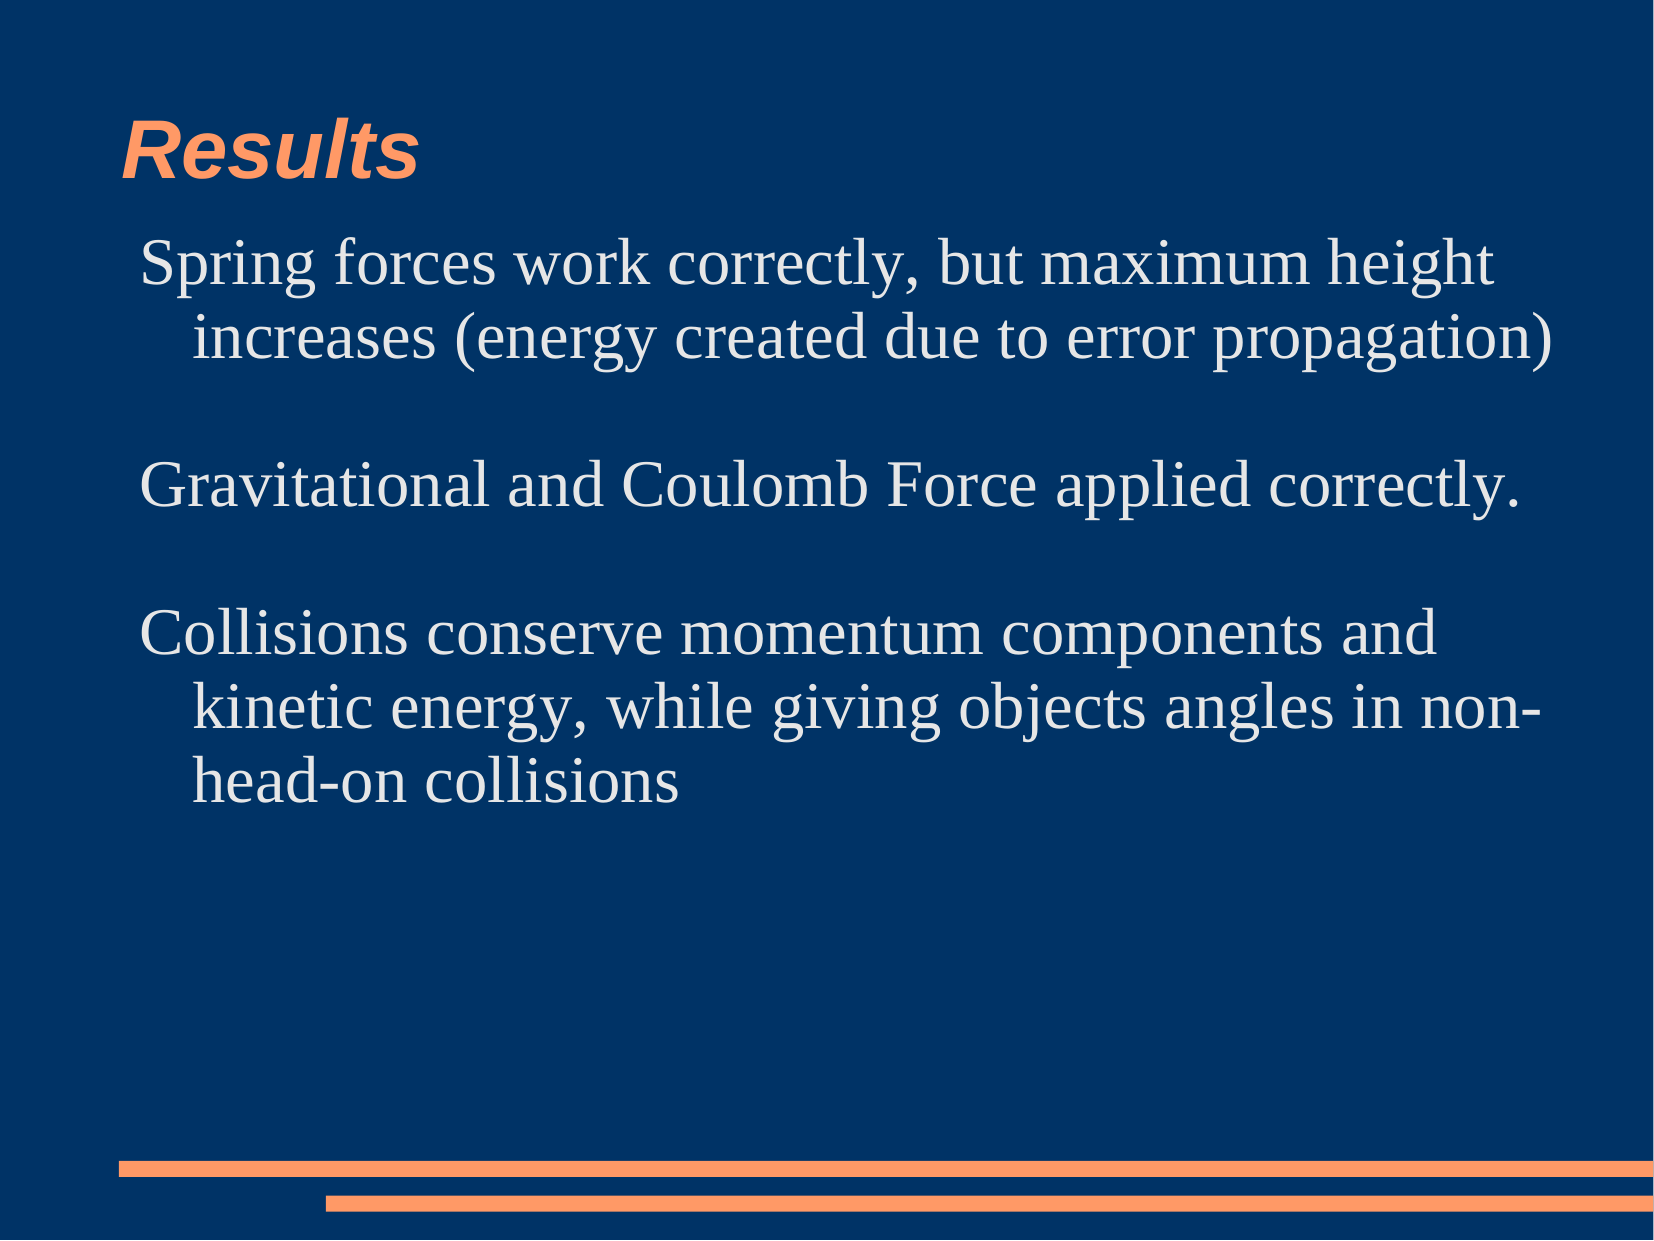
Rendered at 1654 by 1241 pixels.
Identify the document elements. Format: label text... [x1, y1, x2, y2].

title Results [121, 53, 1534, 225]
list Spring forces work correctly, but maximum height increases (energy created due to error propagation) Gravitational and Coulomb Force applied correctly. Collisions conserve momentum components and kinetic energy, while giving objects angles in non-head-on collisions [121, 225, 1561, 1178]
